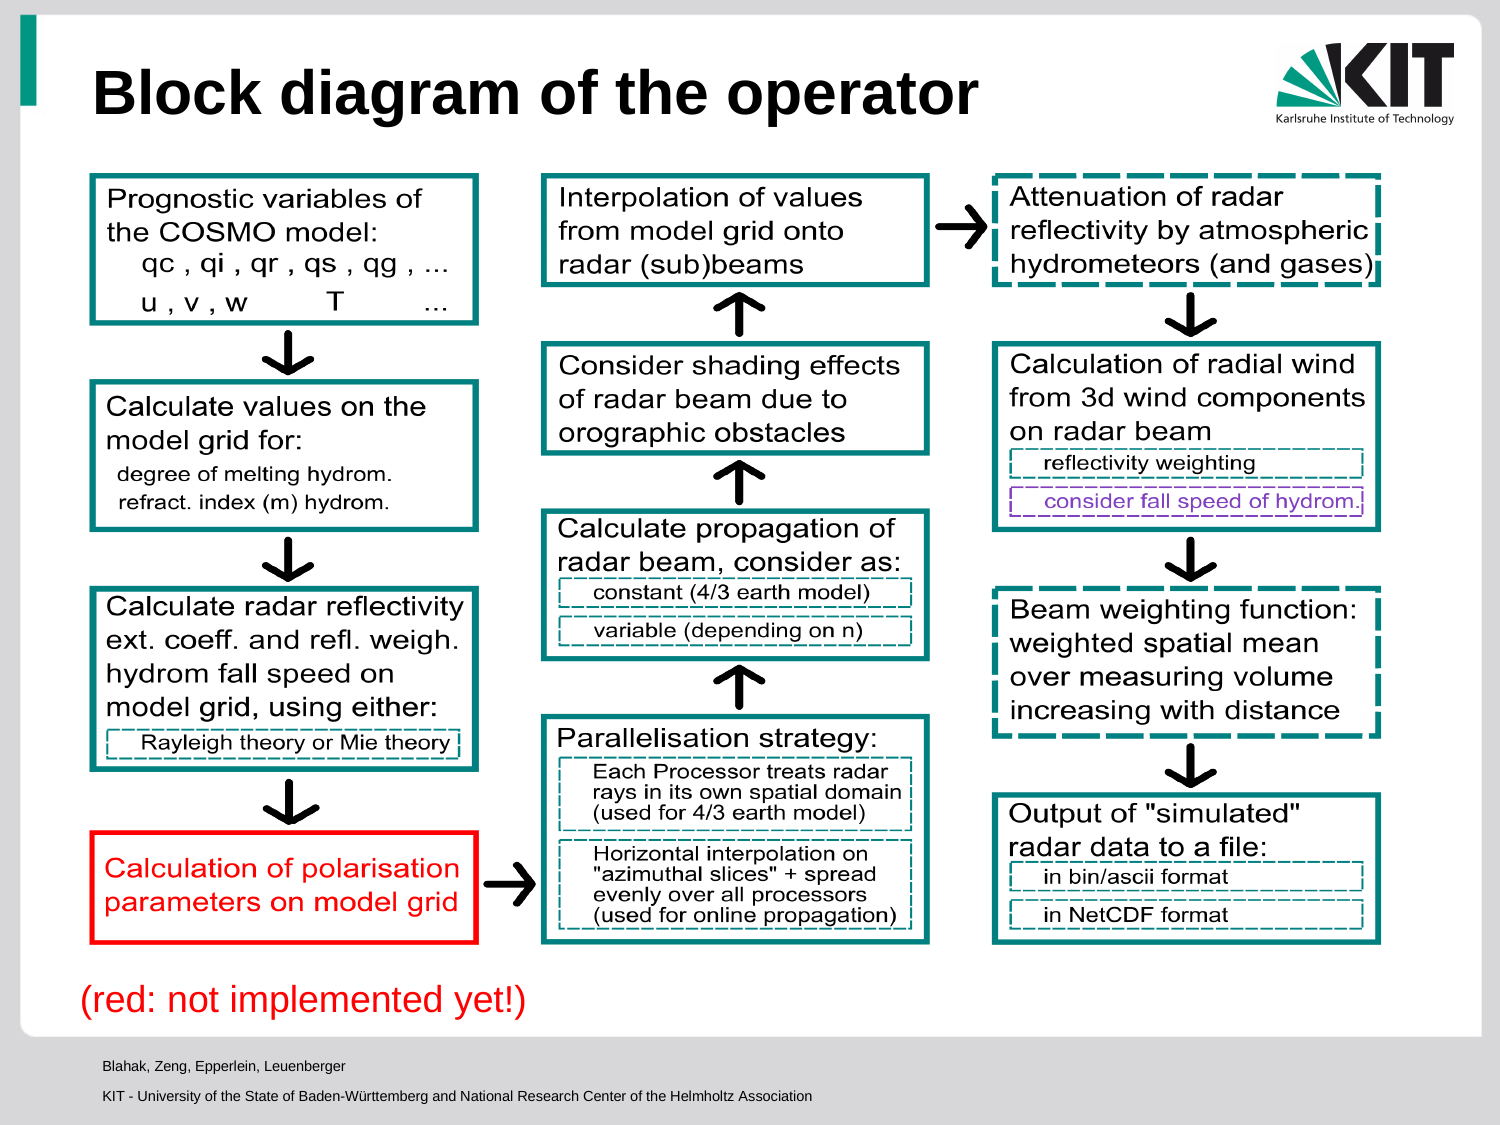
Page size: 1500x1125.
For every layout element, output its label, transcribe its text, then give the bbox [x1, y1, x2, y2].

picture [0, 0, 1500, 1125]
text_box (red: not implemented yet!) [64, 967, 1288, 1028]
title Block diagram of the operator [92, 25, 1147, 164]
